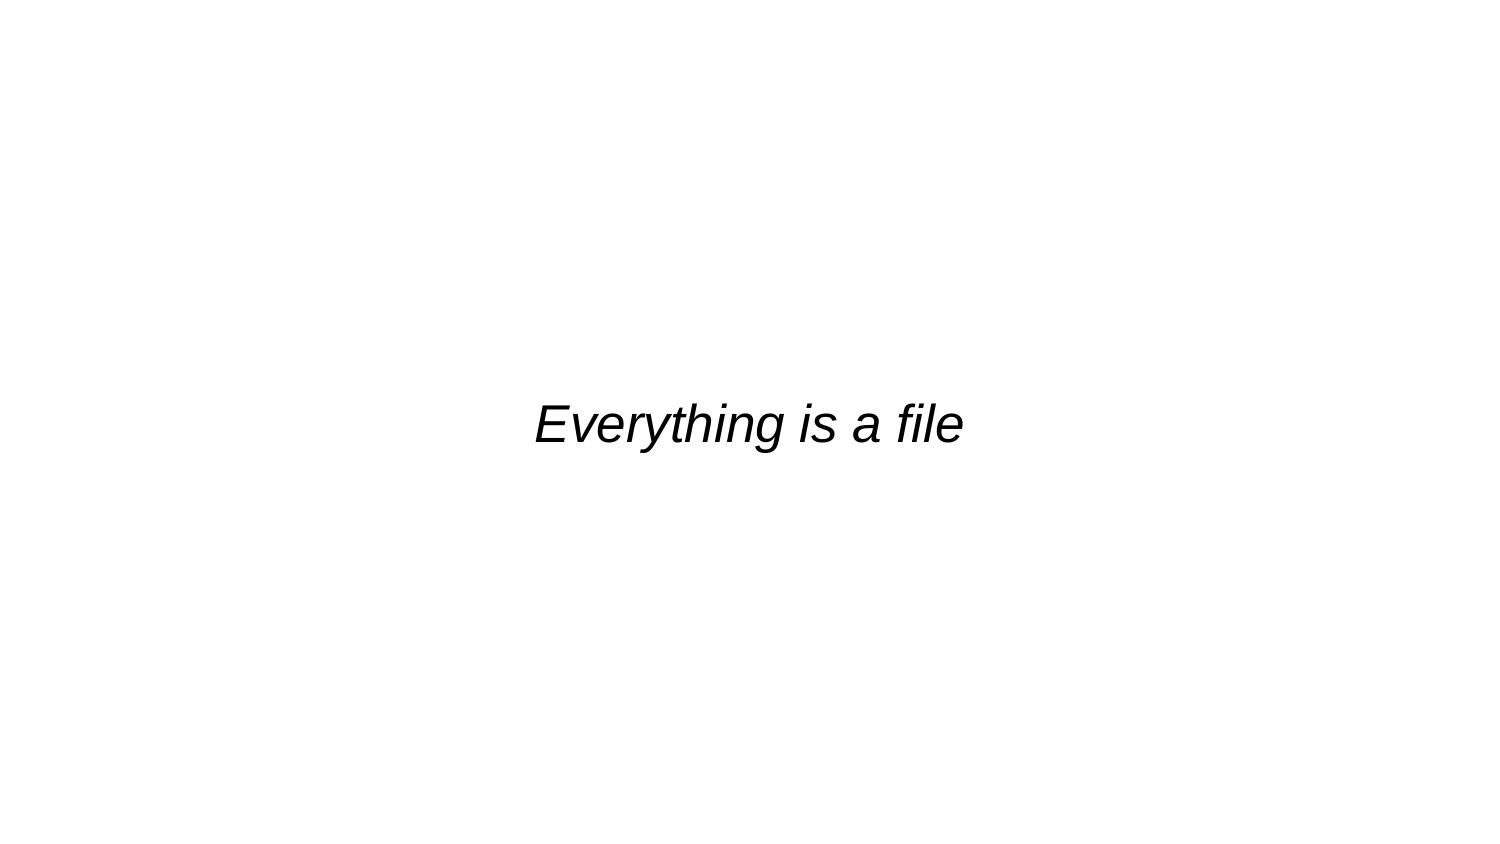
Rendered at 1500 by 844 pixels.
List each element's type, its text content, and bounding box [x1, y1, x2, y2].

title Everything is a file [51, 374, 1449, 469]
